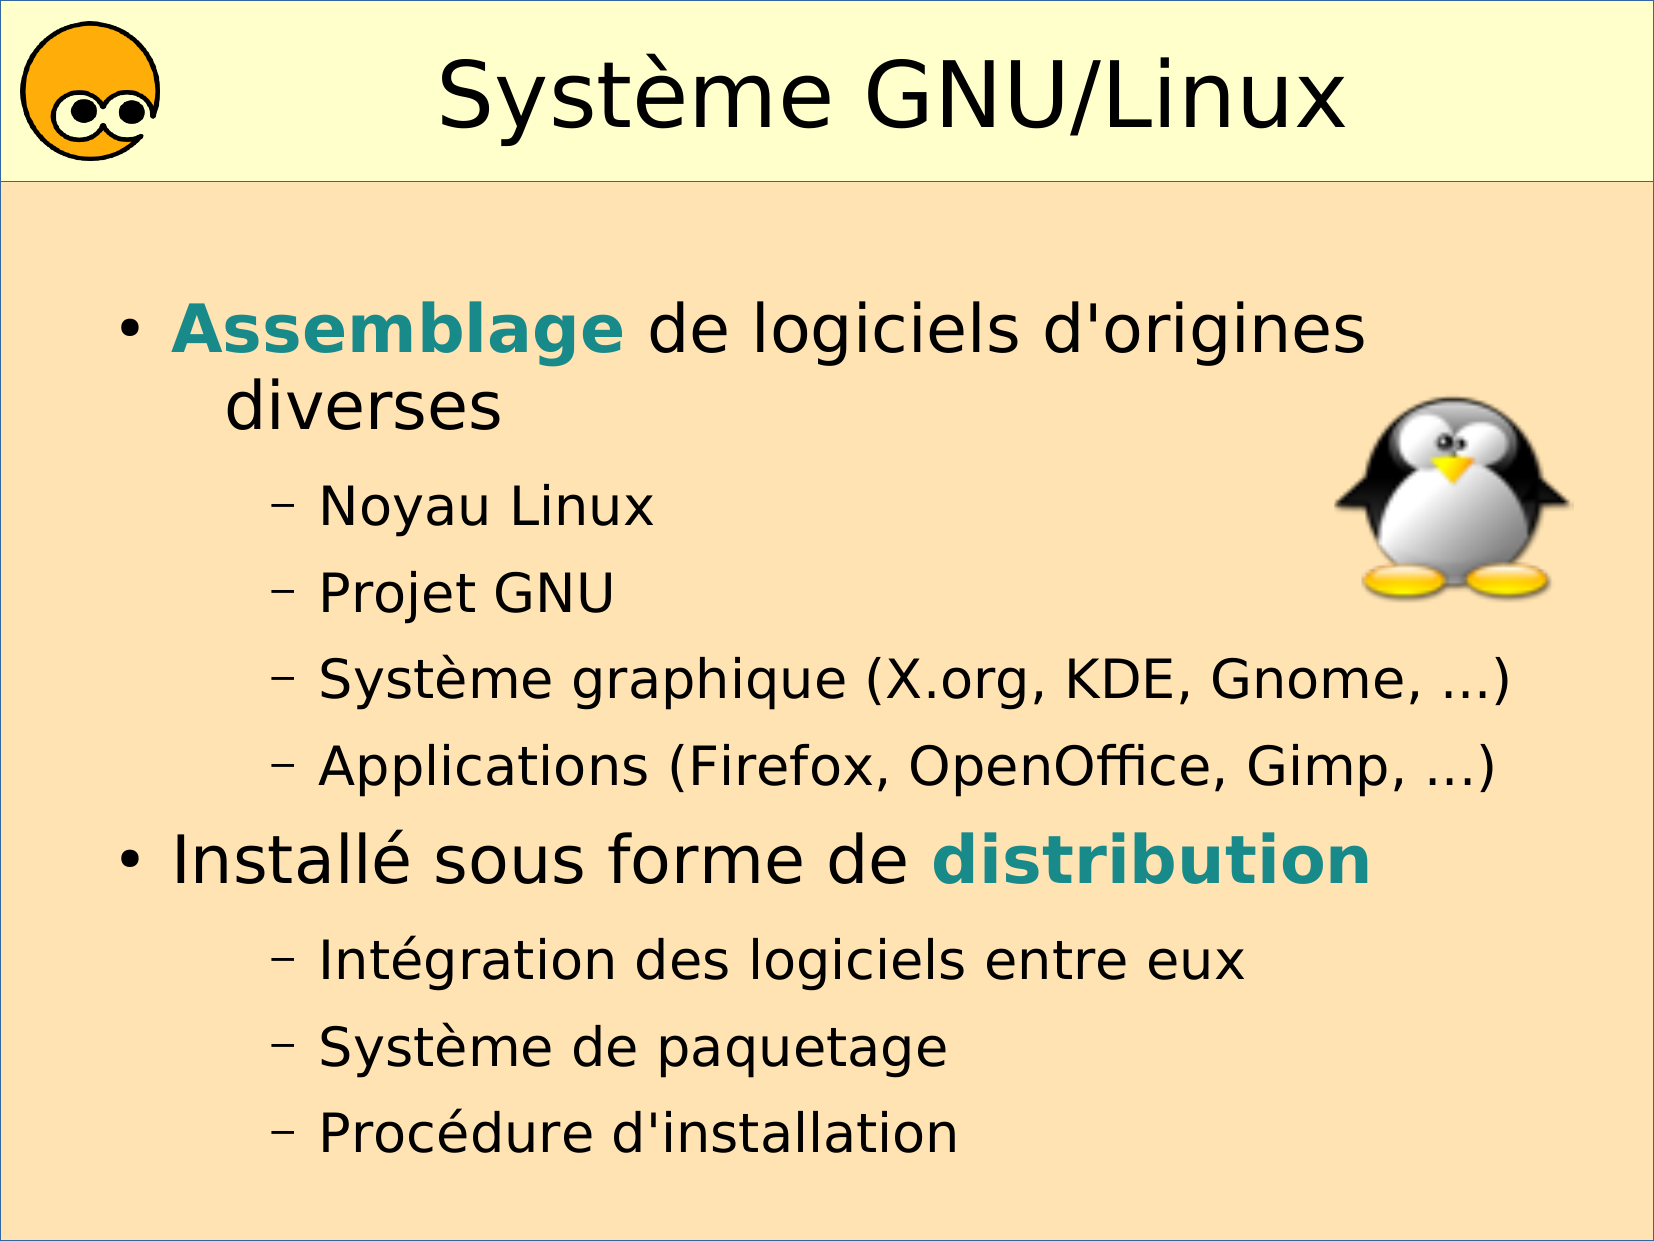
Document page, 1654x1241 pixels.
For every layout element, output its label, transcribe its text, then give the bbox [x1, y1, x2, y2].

title Système GNU/Linux [251, 35, 1536, 156]
picture [20, 21, 160, 161]
picture [1334, 385, 1574, 610]
list Assemblage de logiciels d'origines diverses Noyau Linux Projet GNU Système graphique (X.org, KDE, Gnome, ...) Applications (Firefox, OpenOffice, Gimp, ...) Installé sous forme de distribution Intégration des logiciels entre eux Système de paquetage Procédure d'installation [82, 290, 1571, 1166]
